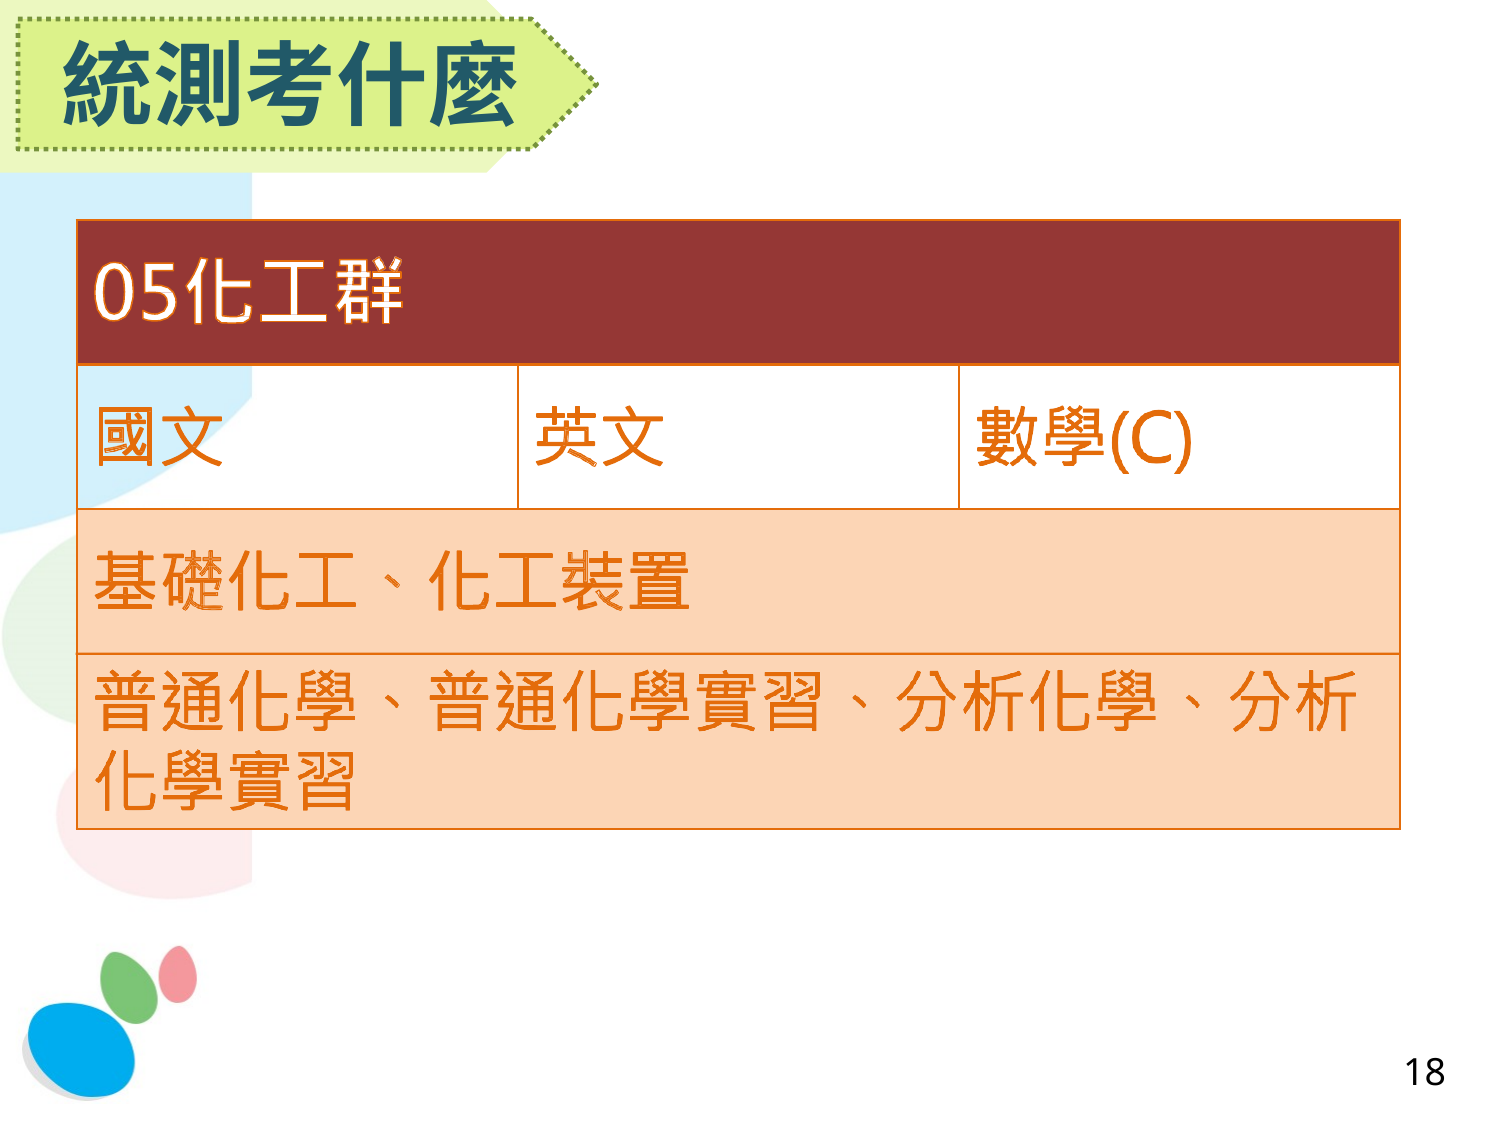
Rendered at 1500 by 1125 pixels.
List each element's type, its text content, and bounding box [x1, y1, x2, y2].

text_box [78, 221, 1399, 363]
text_box [164, 416, 220, 422]
text_box [78, 510, 1399, 828]
picture [562, 550, 588, 584]
text_box [208, 459, 219, 464]
picture [182, 550, 223, 611]
picture [95, 669, 1356, 732]
text_box [568, 407, 594, 423]
title 統測考什麼 [59, 24, 523, 139]
picture [567, 448, 597, 467]
picture [78, 366, 257, 508]
picture [95, 749, 353, 811]
text_box [605, 416, 661, 422]
text_box [628, 446, 638, 453]
picture [0, 173, 257, 1104]
picture [384, 574, 400, 588]
text_box [191, 446, 200, 455]
text_box 18 [1396, 1055, 1451, 1102]
text_box [538, 407, 564, 423]
picture [546, 429, 586, 443]
picture [372, 256, 402, 272]
picture [595, 589, 623, 611]
text_box [0, 0, 595, 173]
text_box [100, 409, 151, 464]
text_box [539, 429, 593, 445]
picture [977, 405, 1191, 474]
